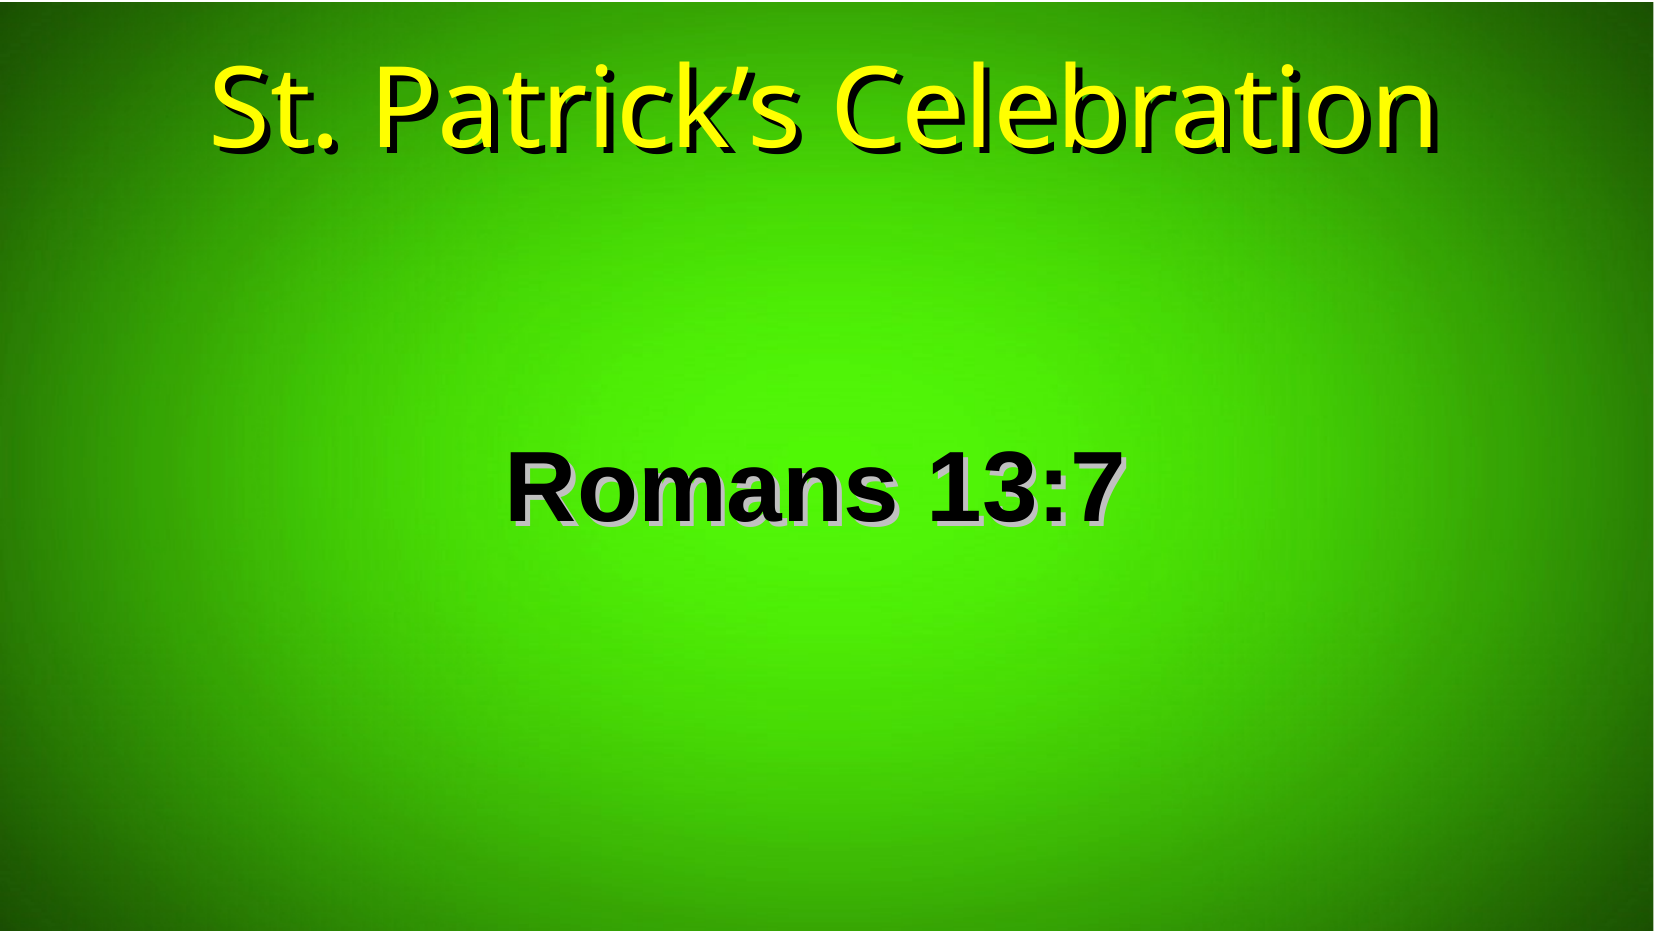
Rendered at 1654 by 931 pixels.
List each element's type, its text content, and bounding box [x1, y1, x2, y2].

picture [0, 2, 1654, 931]
subtitle Romans 13:7 [71, 217, 1561, 758]
title St. Patrick’s Celebration [15, 14, 1636, 193]
